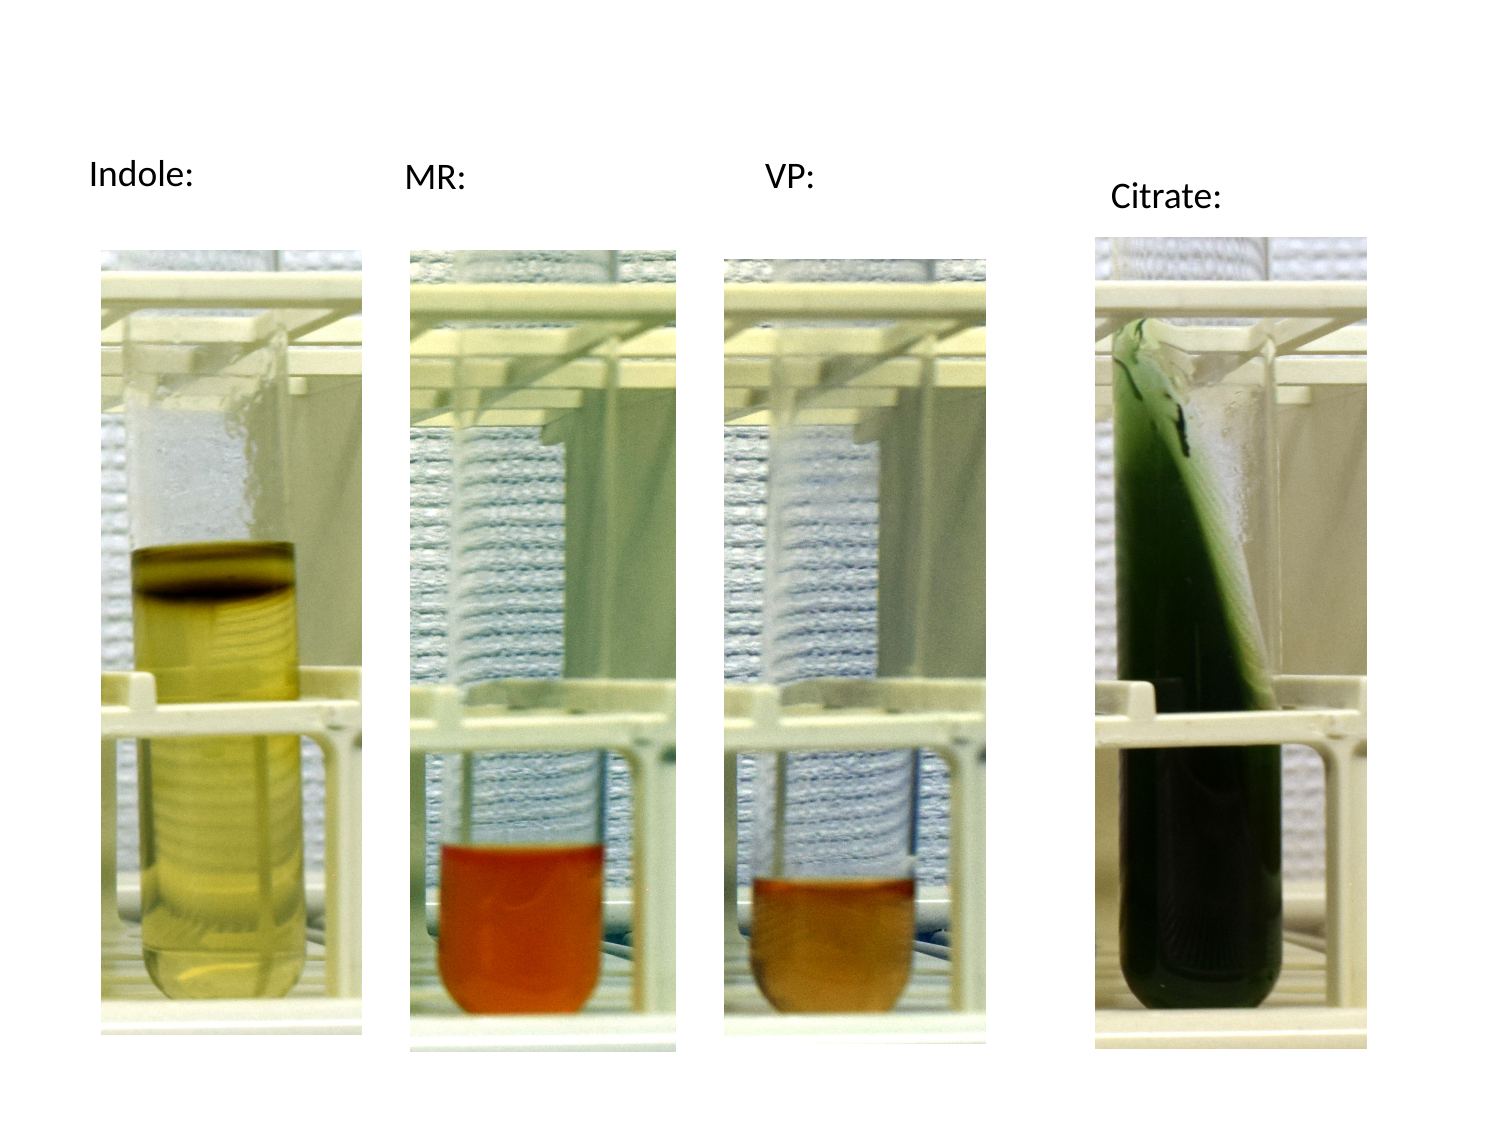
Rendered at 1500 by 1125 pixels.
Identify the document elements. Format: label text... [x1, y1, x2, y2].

picture [1095, 237, 1367, 1049]
text_box VP: [750, 143, 832, 205]
text_box Indole: [73, 141, 212, 202]
text_box Citrate: [1095, 163, 1240, 224]
picture [410, 250, 676, 1052]
picture [724, 259, 986, 1044]
picture [101, 250, 362, 1035]
text_box MR: [389, 144, 483, 205]
